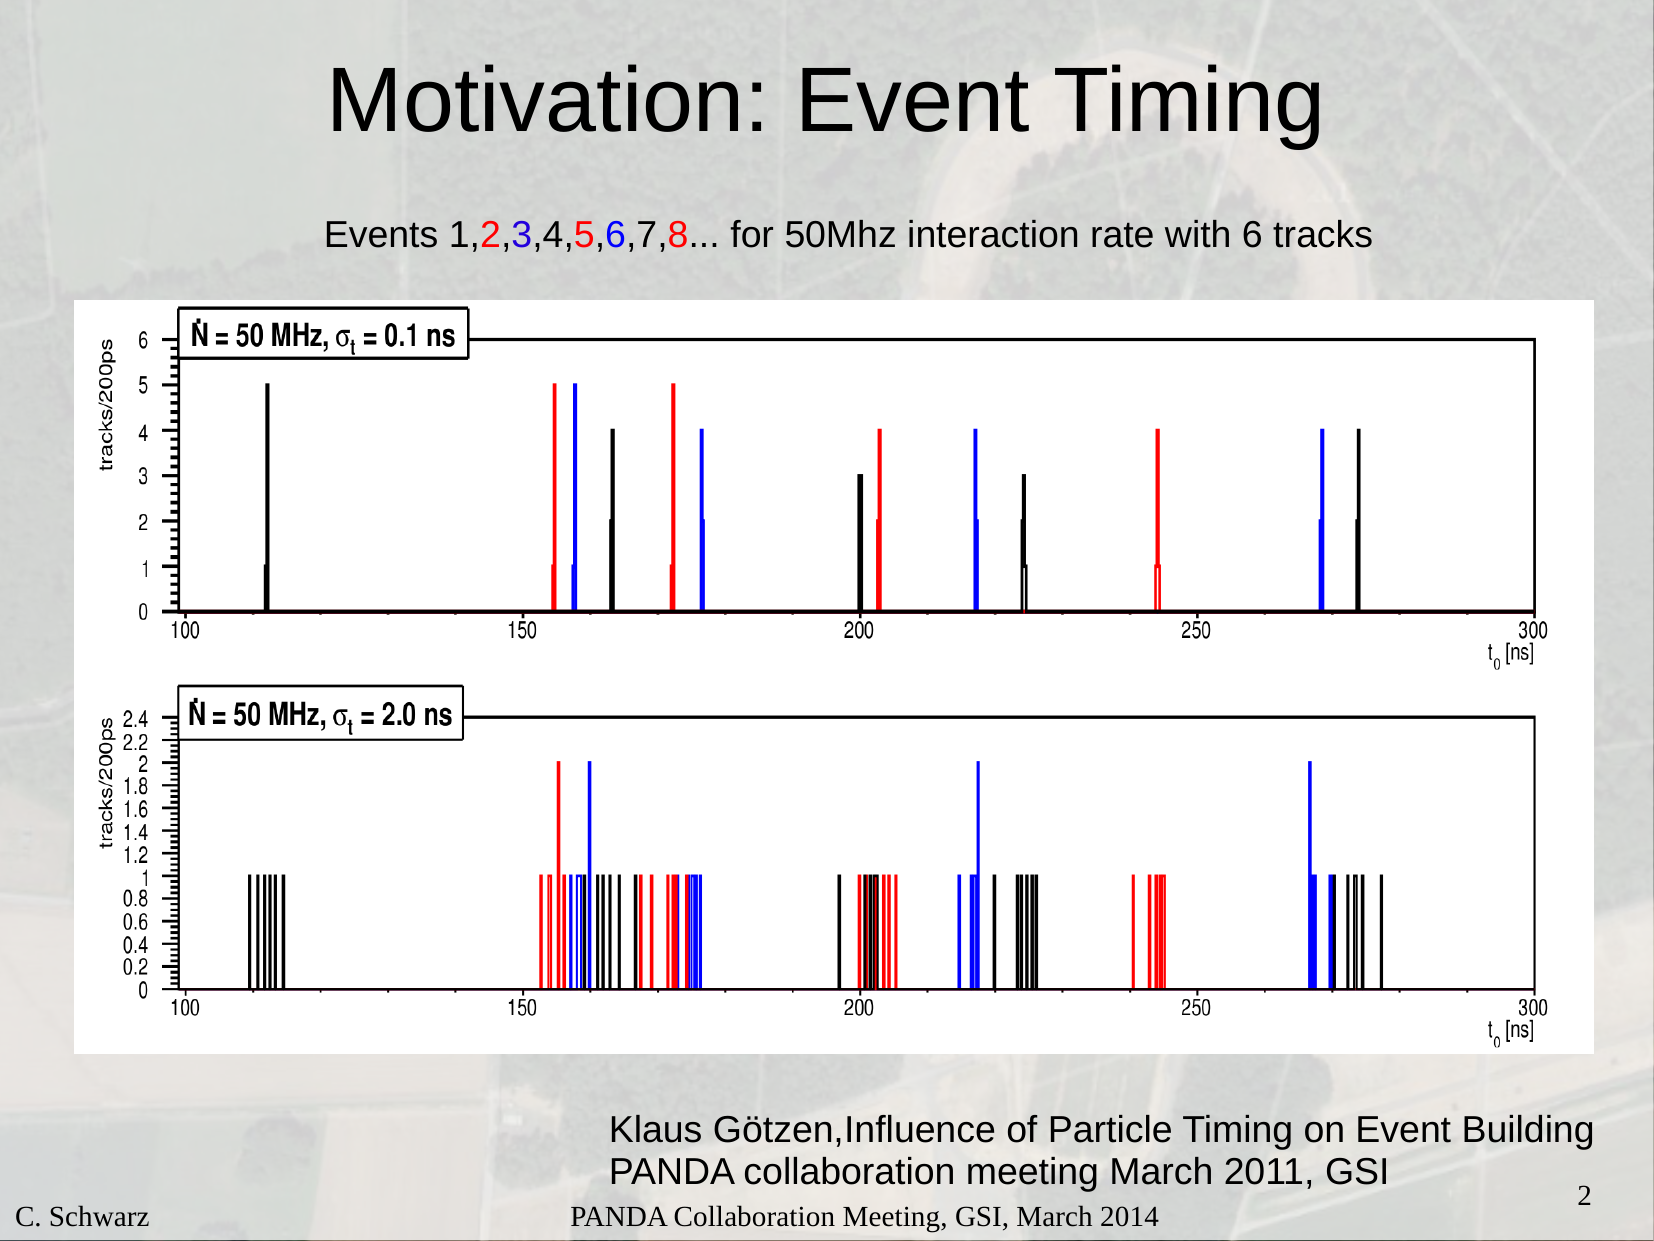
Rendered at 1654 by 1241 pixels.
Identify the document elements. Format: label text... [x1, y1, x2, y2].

text_box Events 1,2,3,4,5,6,7,8... for 50Mhz interaction rate with 6 tracks [309, 205, 1388, 263]
picture [74, 300, 1594, 1054]
text_box Klaus Götzen,Influence of Particle Timing on Event Building PANDA collaboration meeting March 2011, GSI [594, 1101, 1621, 1201]
title Motivation: Event Timing [82, 48, 1571, 152]
